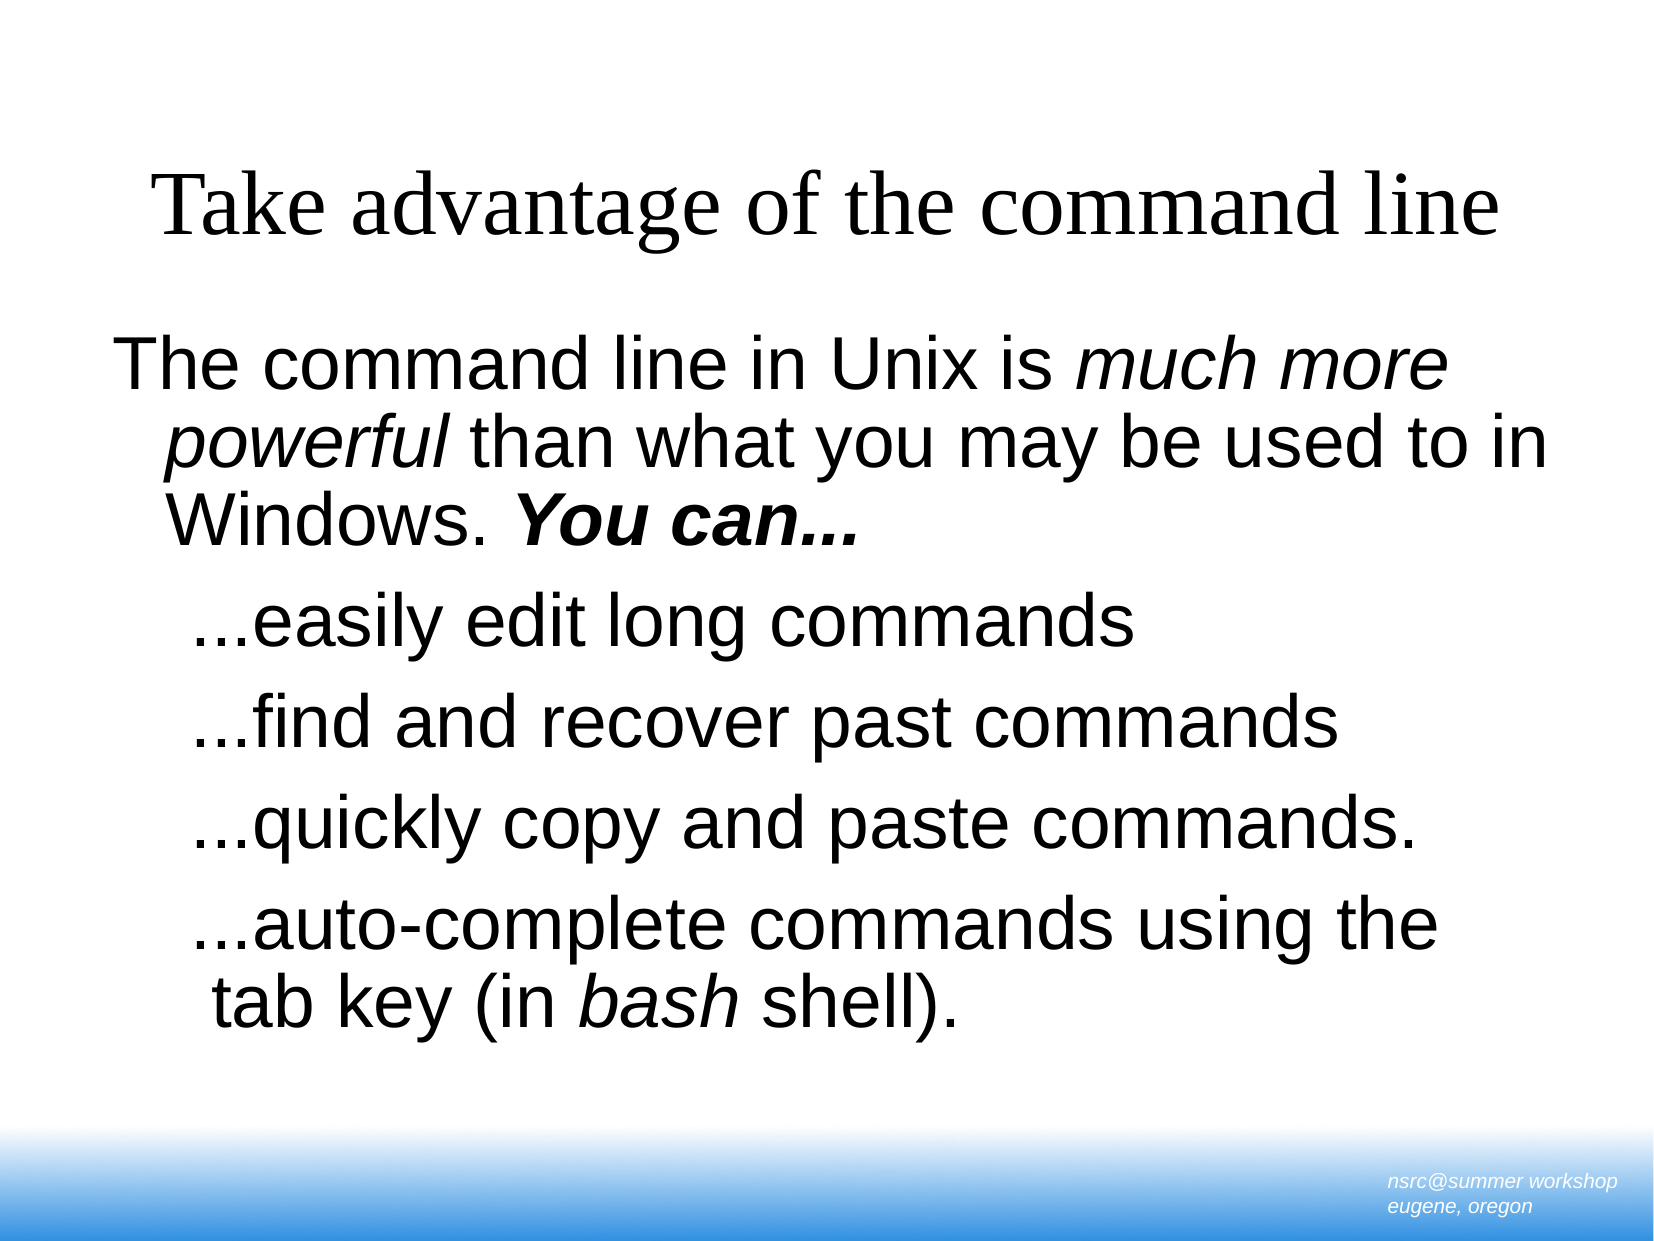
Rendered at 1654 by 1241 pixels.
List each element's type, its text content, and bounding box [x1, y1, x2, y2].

picture [0, 1124, 1654, 1241]
text_box nsrc@summer workshop eugene, oregon [1387, 1169, 1644, 1216]
list The command line in Unix is much more powerful than what you may be used to in Windows. You can... ...easily edit long commands ...find and recover past commands ...quickly copy and paste commands. ...auto-complete commands using the tab key (in bash shell). [94, 327, 1595, 1093]
title Take advantage of the command line [121, 85, 1534, 327]
